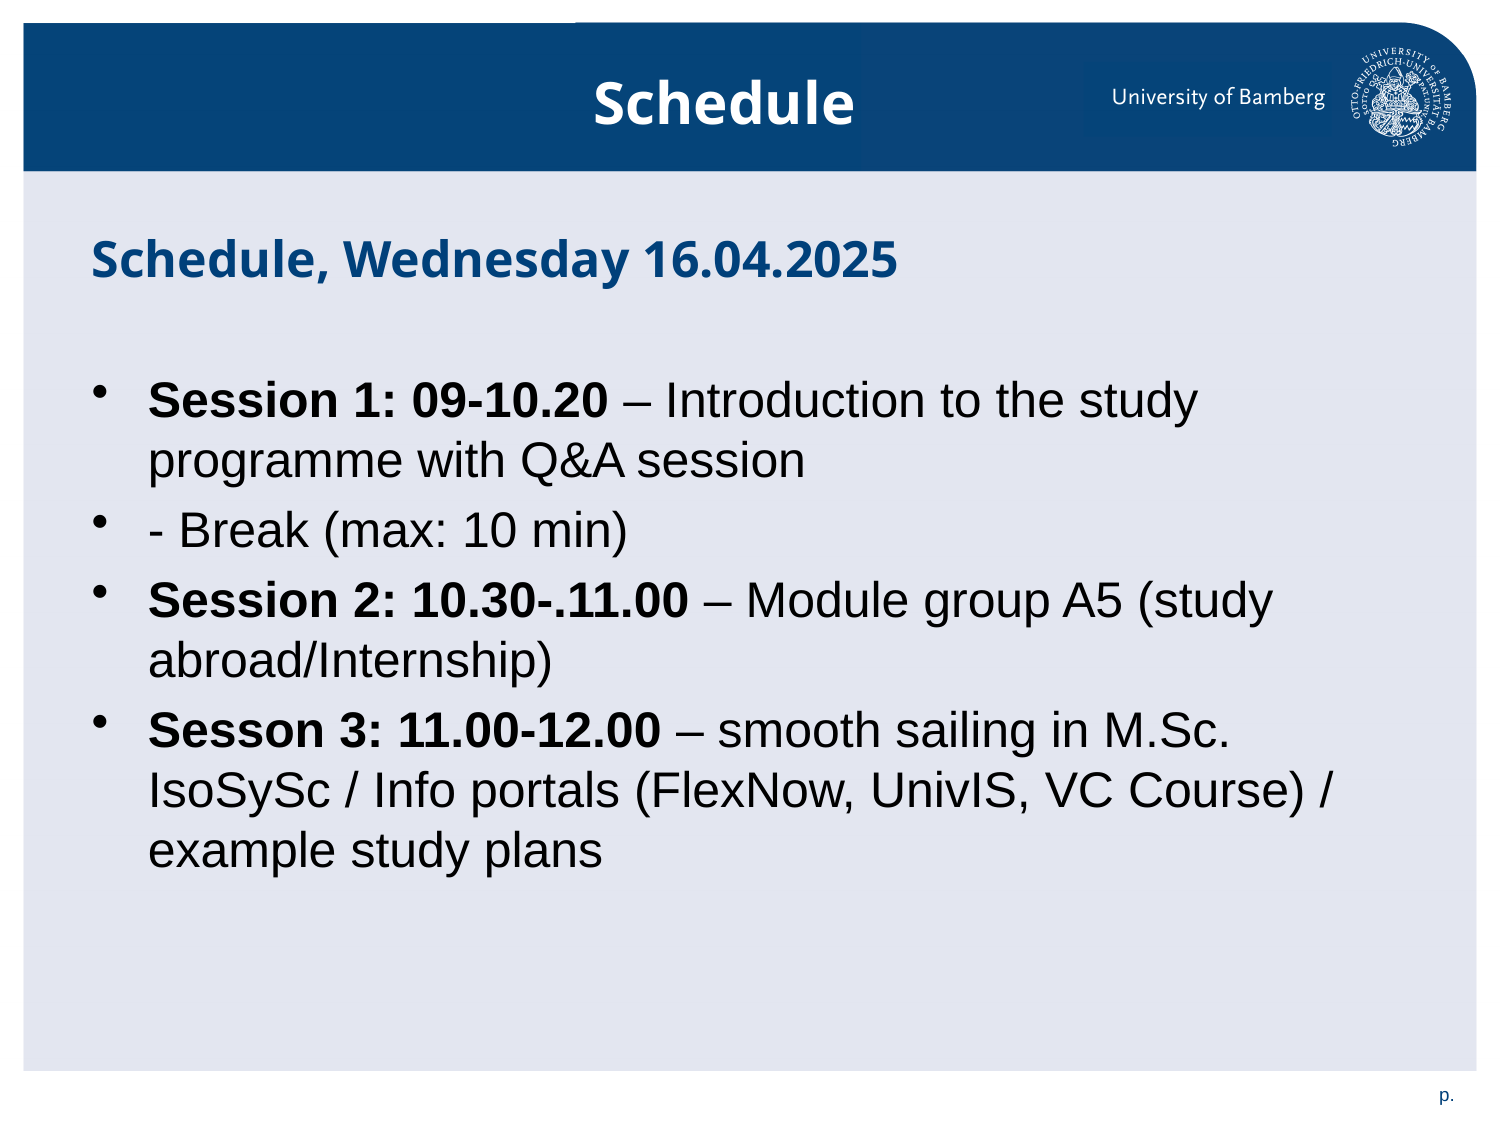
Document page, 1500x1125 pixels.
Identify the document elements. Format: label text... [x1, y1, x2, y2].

picture [0, 0, 1500, 1125]
list Schedule, Wednesday 16.04.2025 Session 1: 09-10.20 – Introduction to the study programme with Q&A session - Break (max: 10 min) Session 2: 10.30-.11.00 – Module group A5 (study abroad/Internship) Sesson 3: 11.00-12.00 – smooth sailing in M.Sc. IsoSySc / Info portals (FlexNow, UnivIS, VC Course) / example study plans [76, 219, 1388, 905]
title Schedule [112, 7, 1338, 195]
